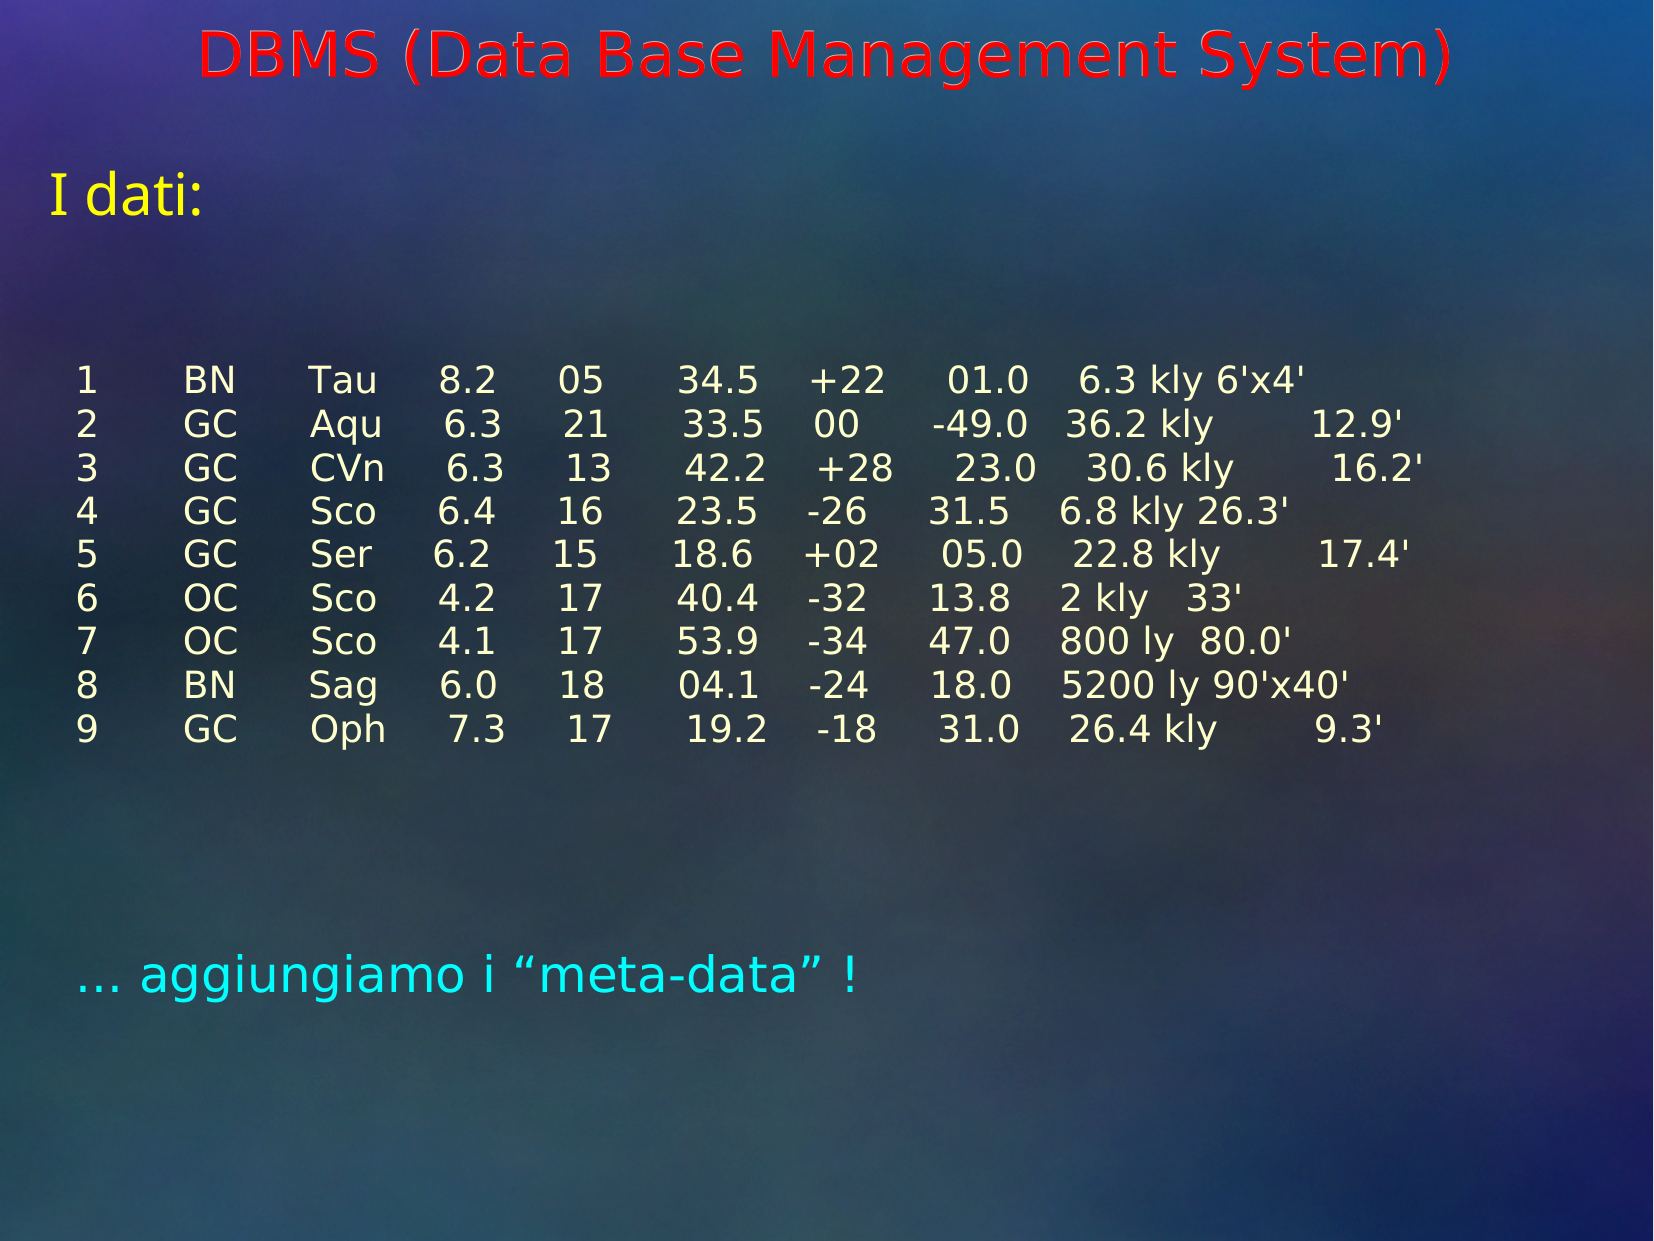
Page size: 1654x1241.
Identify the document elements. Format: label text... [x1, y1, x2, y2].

text_box 1 BN Tau 8.2 05 34.5 +22 01.0 6.3 kly 6'x4' 2 GC Aqu 6.3 21 33.5 00 -49.0 36.2 kly 12.9' 3 GC CVn 6.3 13 42.2 +28 23.0 30.6 kly 16.2' 4 GC Sco 6.4 16 23.5 -26 31.5 6.8 kly 26.3' 5 GC Ser 6.2 15 18.6 +02 05.0 22.8 kly 17.4' 6 OC Sco 4.2 17 40.4 -32 13.8 2 kly 33' 7 OC Sco 4.1 17 53.9 -34 47.0 800 ly 80.0' 8 BN Sag 6.0 18 04.1 -24 18.0 5200 ly 90'x40' 9 GC Oph 7.3 17 19.2 -18 31.0 26.4 kly 9.3' [75, 355, 1551, 799]
text_box ... aggiungiamo i “meta-data” ! [75, 946, 1091, 1053]
text_box I dati: [49, 153, 585, 233]
picture [0, 0, 1654, 1241]
